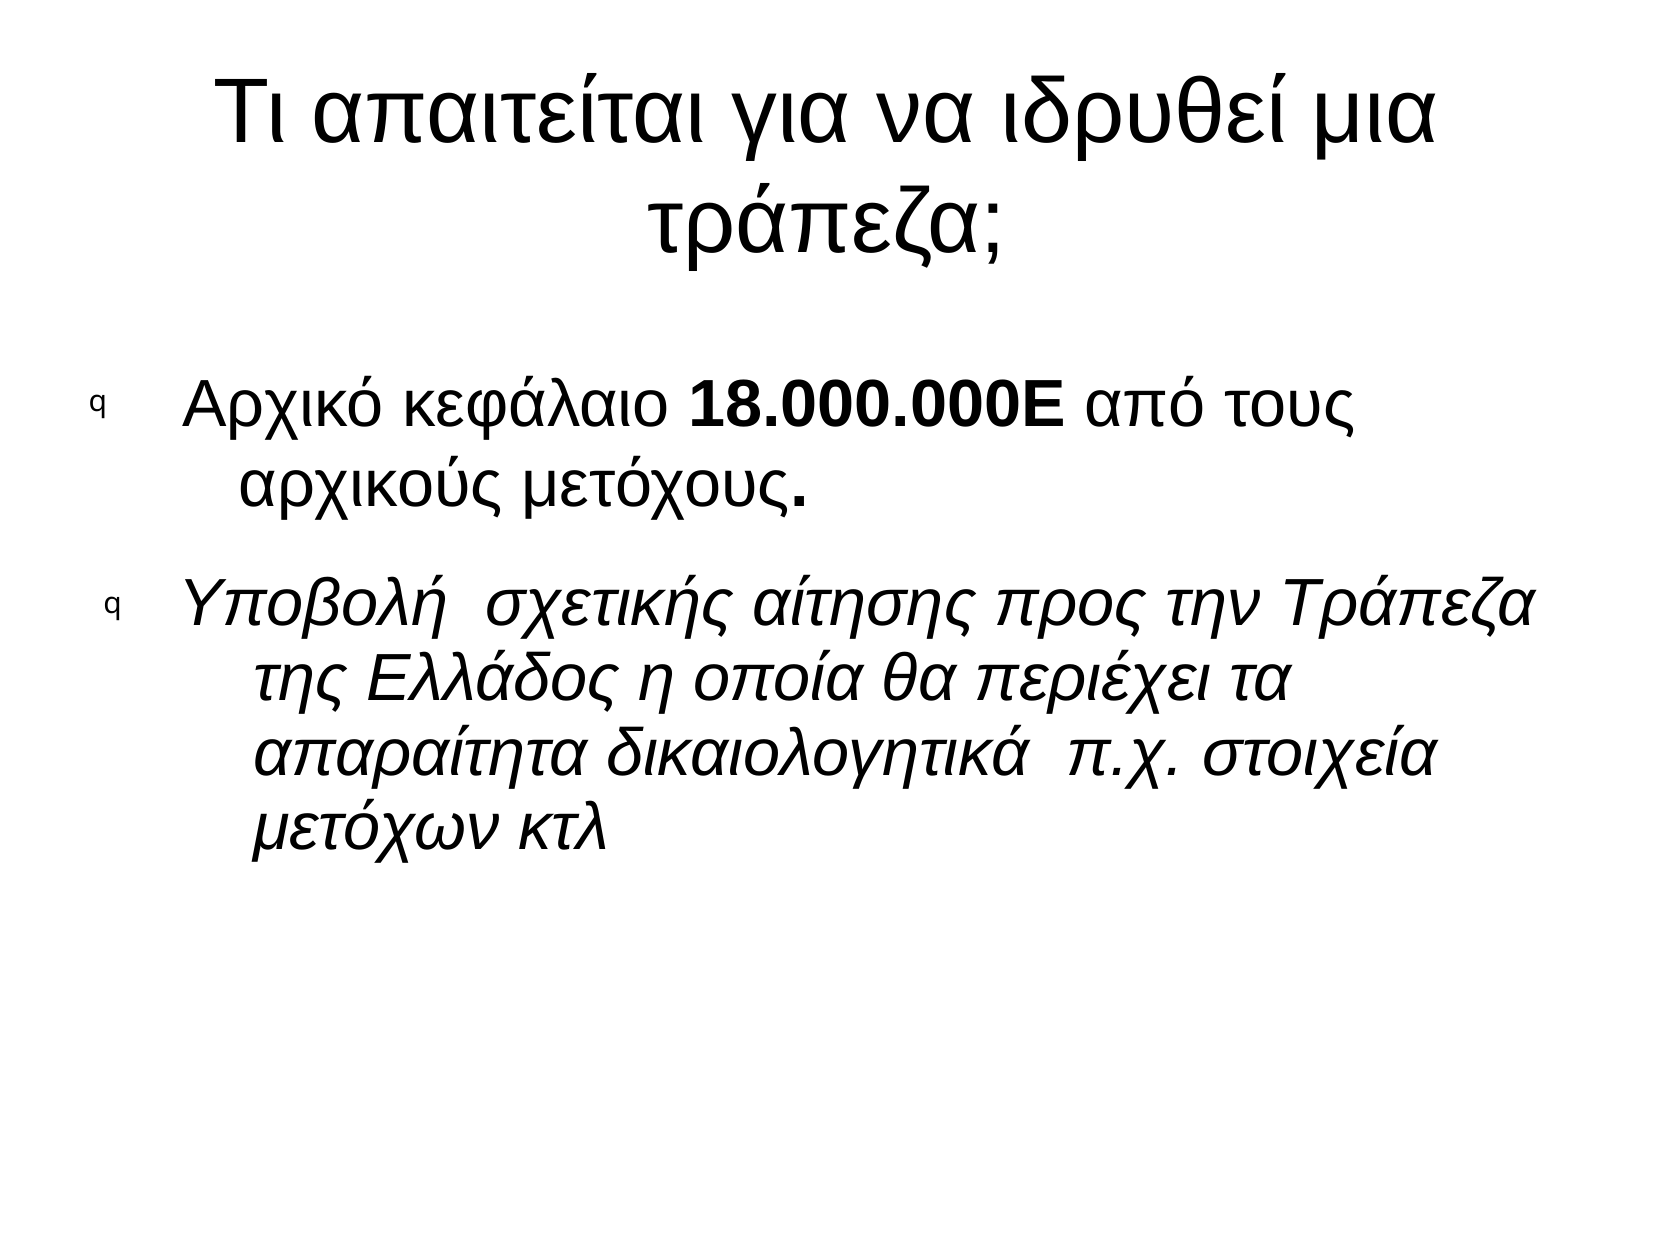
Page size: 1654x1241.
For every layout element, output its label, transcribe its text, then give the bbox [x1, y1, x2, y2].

subtitle Αρχικό κεφάλαιο 18.000.000Ε από τους αρχικούς μετόχους. [88, 177, 1577, 981]
text_box Υποβολή σχετικής αίτησης προς την Τράπεζα της Ελλάδος η οποία θα περιέχει τα απαραίτητα δικαιολογητικά π.χ. στοιχεία μετόχων κτλ [88, 557, 1565, 1010]
title Τι απαιτείται για να ιδρυθεί μια τράπεζα; [82, 50, 1571, 256]
